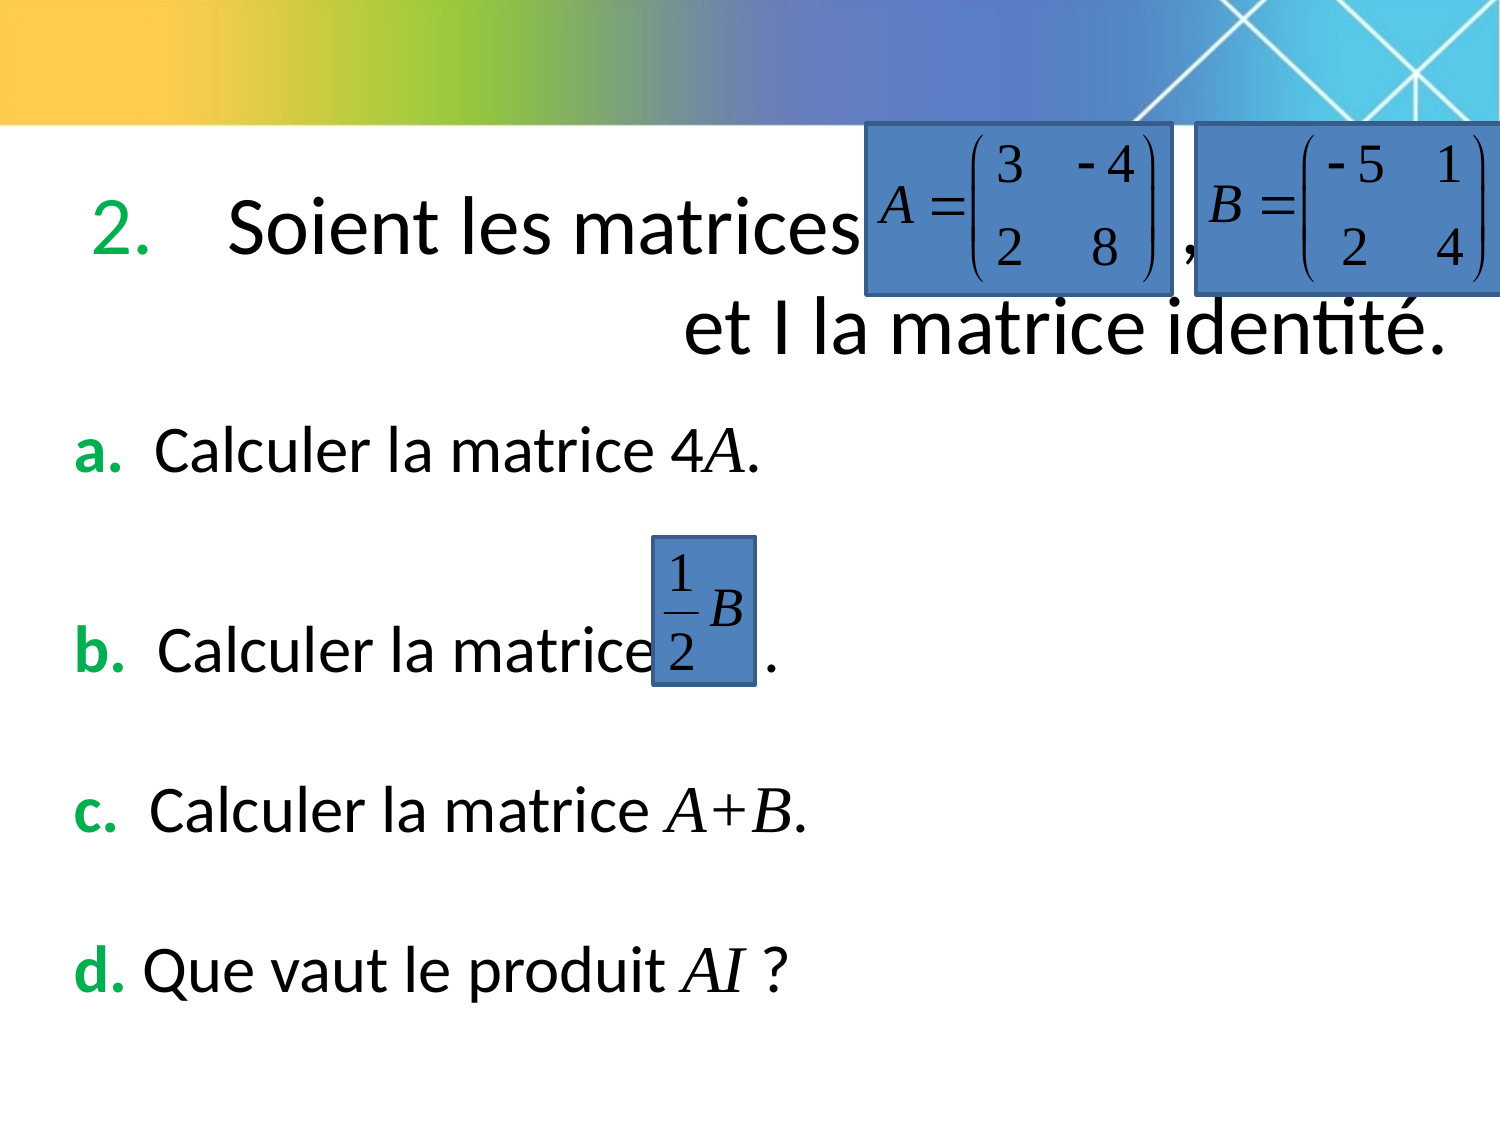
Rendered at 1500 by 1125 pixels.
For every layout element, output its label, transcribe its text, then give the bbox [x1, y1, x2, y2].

chart [655, 538, 754, 683]
text_box Soient les matrices , et I la matrice identité. [1222, 297, 1500, 338]
chart [1198, 125, 1500, 293]
text_box a. Calculer la matrice 4A. b. Calculer la matrice . c. Calculer la matrice A+B. d. Que vaut le produit AI ? [58, 398, 1442, 1020]
chart [868, 125, 1170, 293]
text_box Soient les matrices , et I la matrice identité. [75, 164, 1215, 338]
